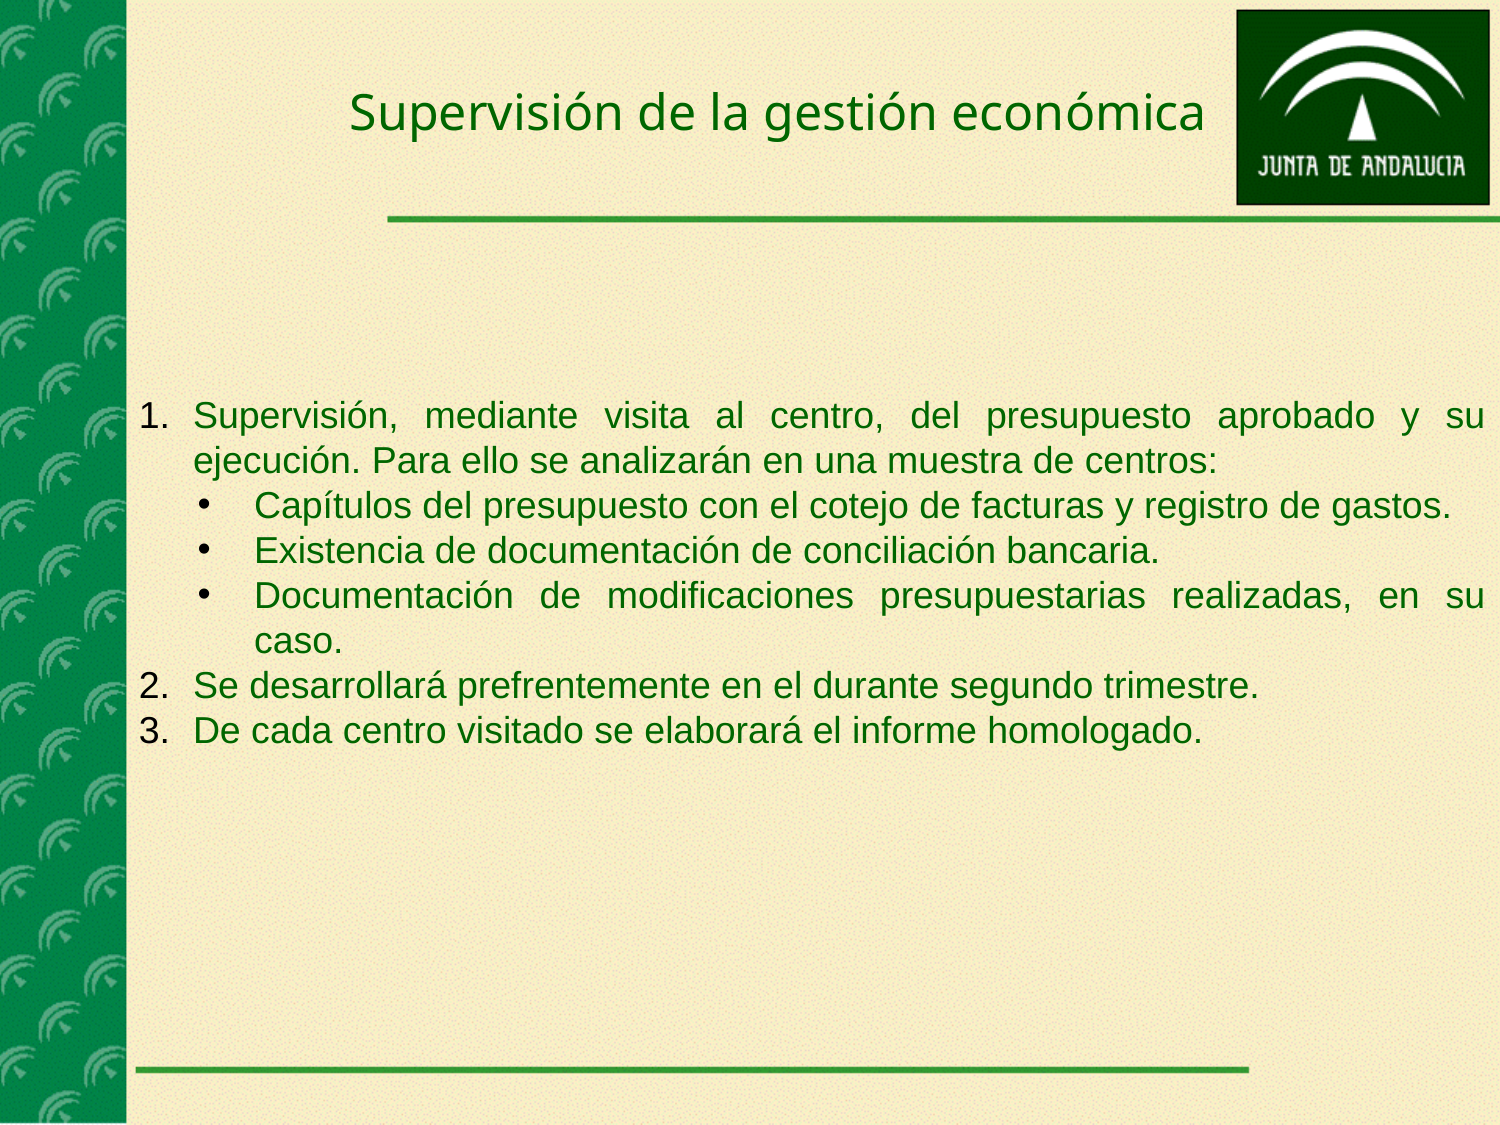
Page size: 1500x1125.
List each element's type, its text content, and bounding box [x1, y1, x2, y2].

text_box Supervisión, mediante visita al centro, del presupuesto aprobado y su ejecución. Para ello se analizarán en una muestra de centros: Capítulos del presupuesto con el cotejo de facturas y registro de gastos. Existencia de documentación de conciliación bancaria. Documentación de modificaciones presupuestarias realizadas, en su caso. Se desarrollará prefrentemente en el durante segundo trimestre. De cada centro visitado se elaborará el informe homologado. [123, 383, 1500, 759]
text_box Supervisión de la gestión económica [194, 73, 1223, 149]
picture [0, 0, 1500, 1125]
